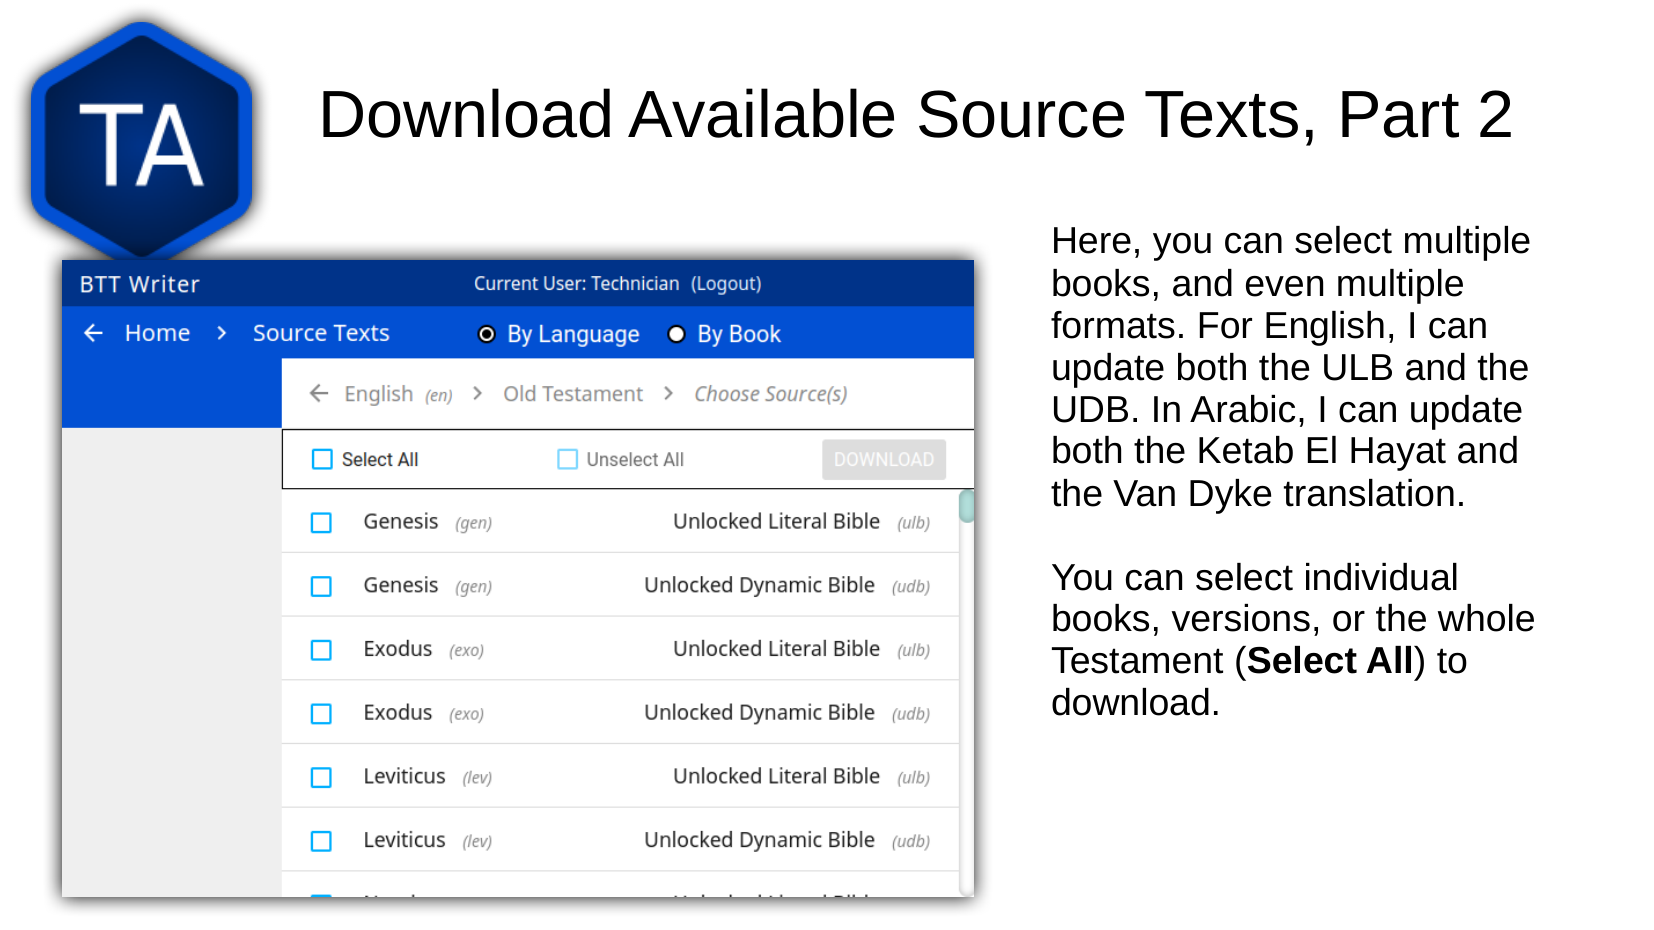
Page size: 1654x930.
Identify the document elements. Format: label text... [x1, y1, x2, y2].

text_box Here, you can select multiple books, and even multiple formats. For English, I can update both the ULB and the UDB. In Arabic, I can update both the Ketab El Hayat and the Van Dyke translation. You can select individual books, versions, or the whole Testament (Select All) to download. [1036, 212, 1593, 732]
picture [31, 22, 974, 897]
title Download Available Source Texts, Part 2 [263, 37, 1571, 193]
